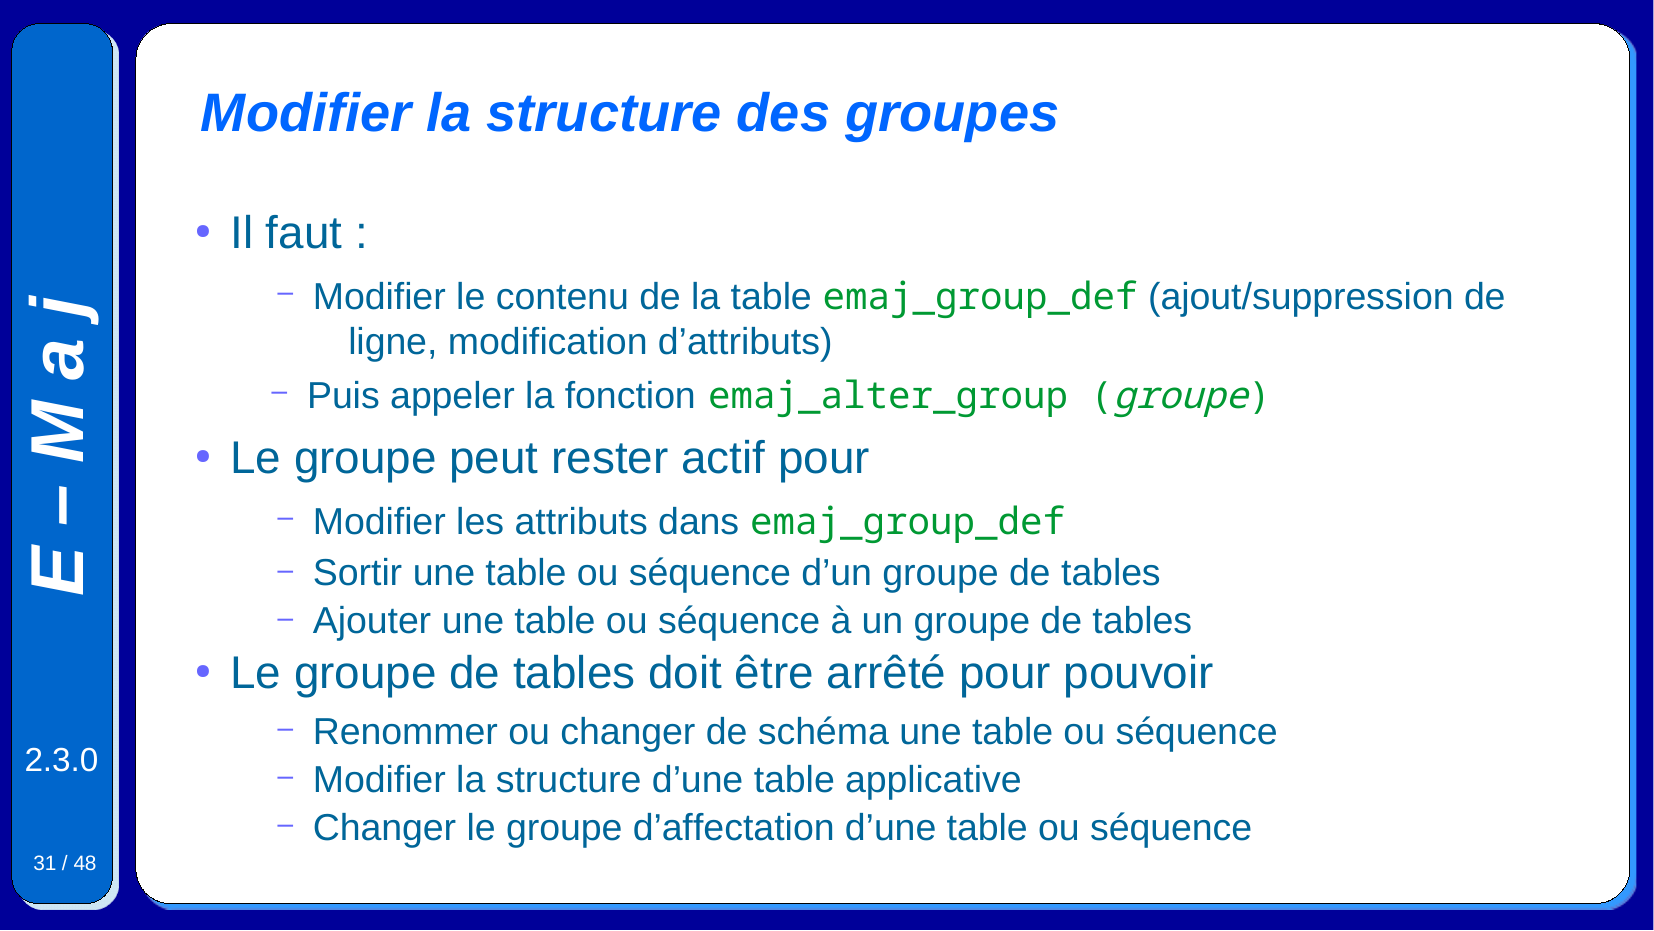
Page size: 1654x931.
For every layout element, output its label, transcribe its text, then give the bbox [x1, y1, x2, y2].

list Il faut : Modifier le contenu de la table emaj_group_def (ajout/suppression de ligne, modification d’attributs) Puis appeler la fonction emaj_alter_group (groupe) Le groupe peut rester actif pour Modifier les attributs dans emaj_group_def Sortir une table ou séquence d’un groupe de tables Ajouter une table ou séquence à un groupe de tables Le groupe de tables doit être arrêté pour pouvoir Renommer ou changer de schéma une table ou séquence Modifier la structure d’une table applicative Changer le groupe d’affectation d’une table ou séquence [177, 206, 1587, 837]
title Modifier la structure des groupes [200, 34, 1575, 191]
